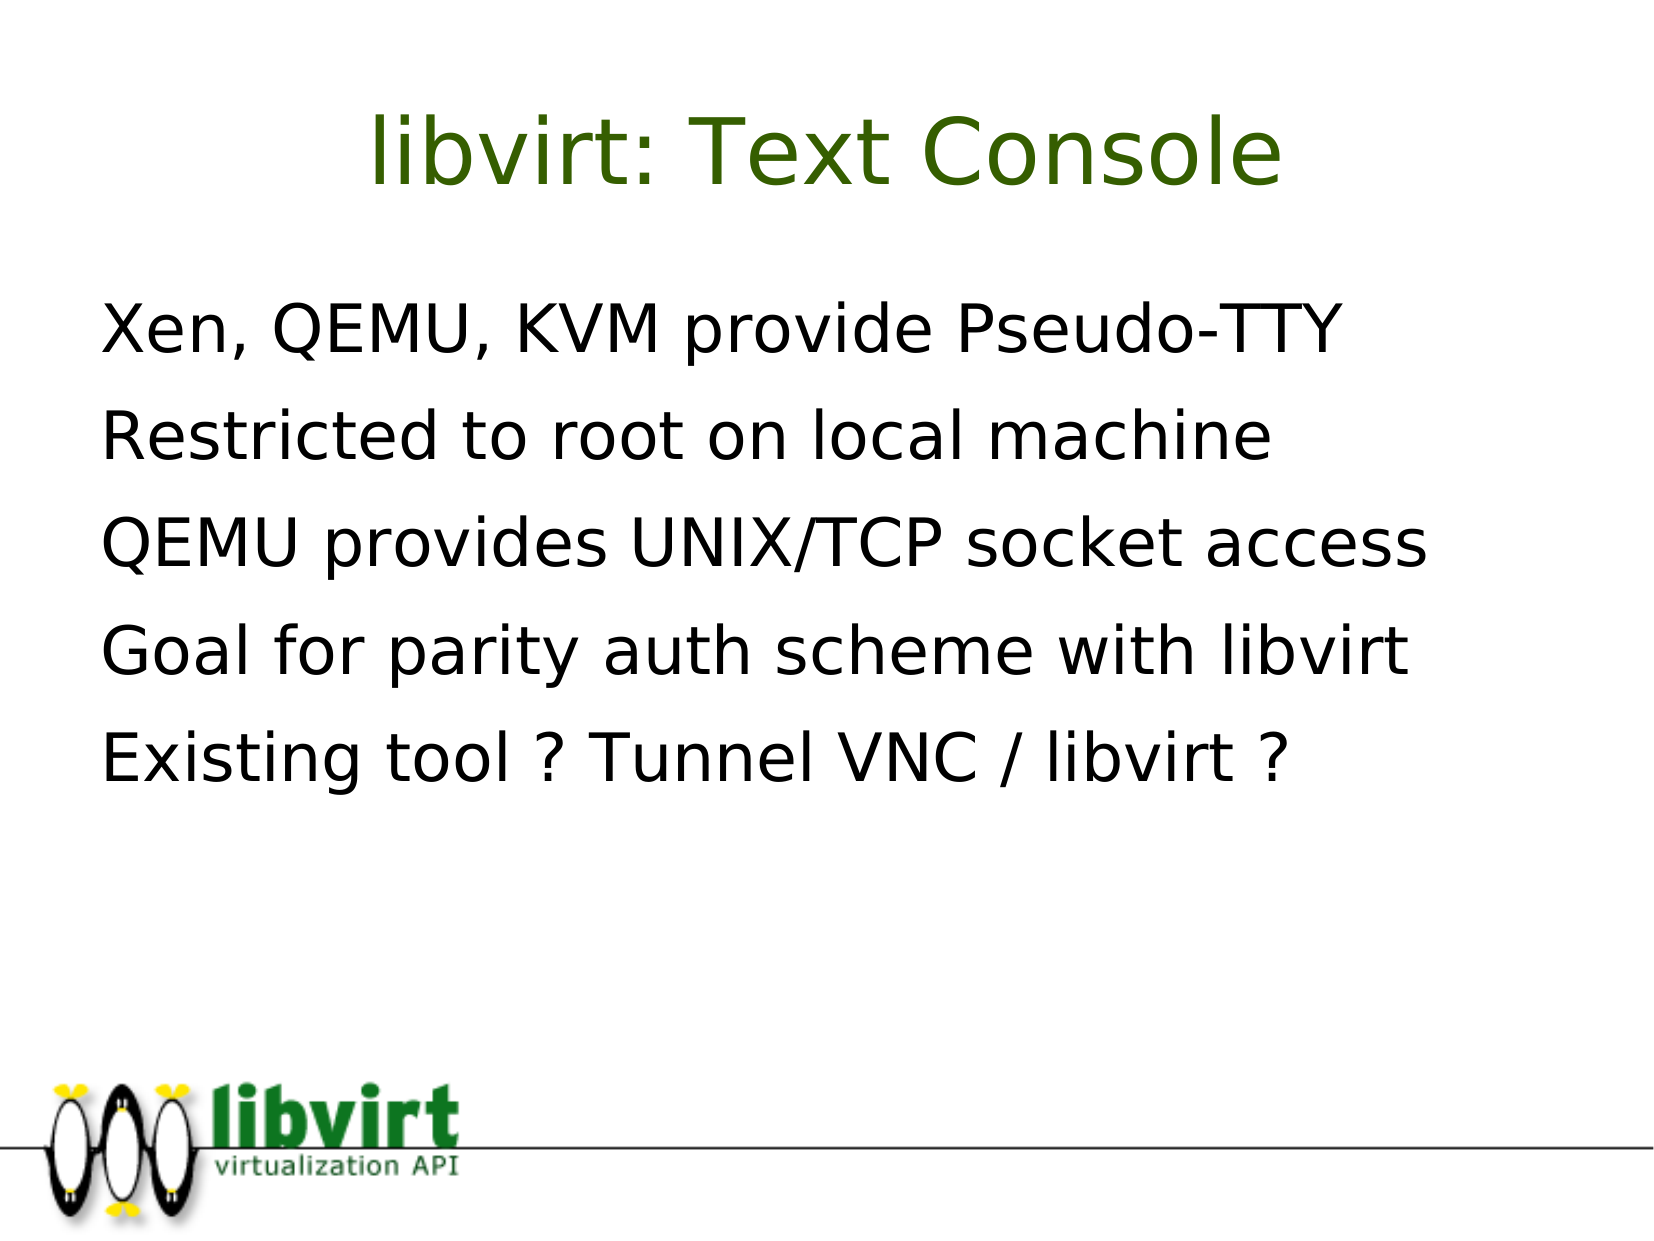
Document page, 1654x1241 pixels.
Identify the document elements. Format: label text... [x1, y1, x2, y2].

title libvirt: Text Console [82, 49, 1571, 257]
picture [0, 1076, 1654, 1241]
list Xen, QEMU, KVM provide Pseudo-TTY Restricted to root on local machine QEMU provides UNIX/TCP socket access Goal for parity auth scheme with libvirt Existing tool ? Tunnel VNC / libvirt ? [82, 290, 1571, 1109]
